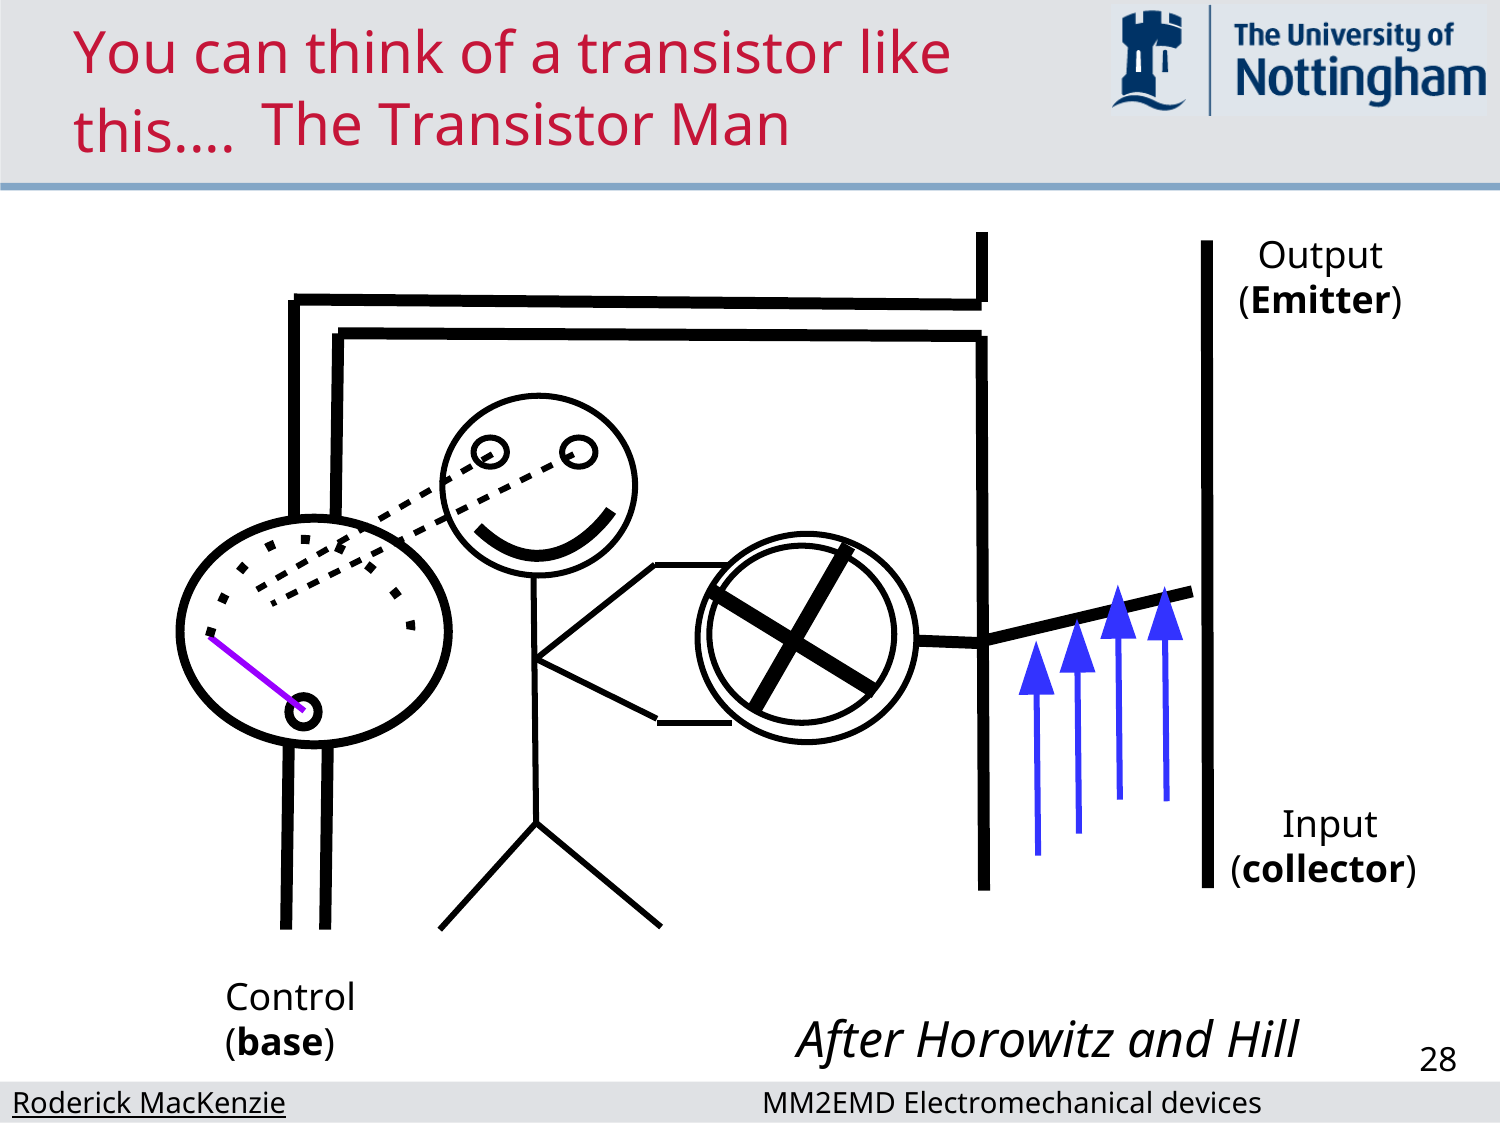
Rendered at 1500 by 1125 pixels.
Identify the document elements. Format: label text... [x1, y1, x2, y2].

text_box Control (base) [197, 965, 452, 1101]
text_box Input (collector) [1190, 792, 1457, 928]
title You can think of a transistor like this.... [59, 14, 1034, 166]
text_box After Horowitz and Hill [782, 999, 1377, 1075]
text_box Output (Emitter) [1180, 224, 1447, 359]
picture [1111, 4, 1487, 116]
text_box The Transistor Man [247, 80, 828, 166]
text_box <number> [1404, 1030, 1500, 1101]
